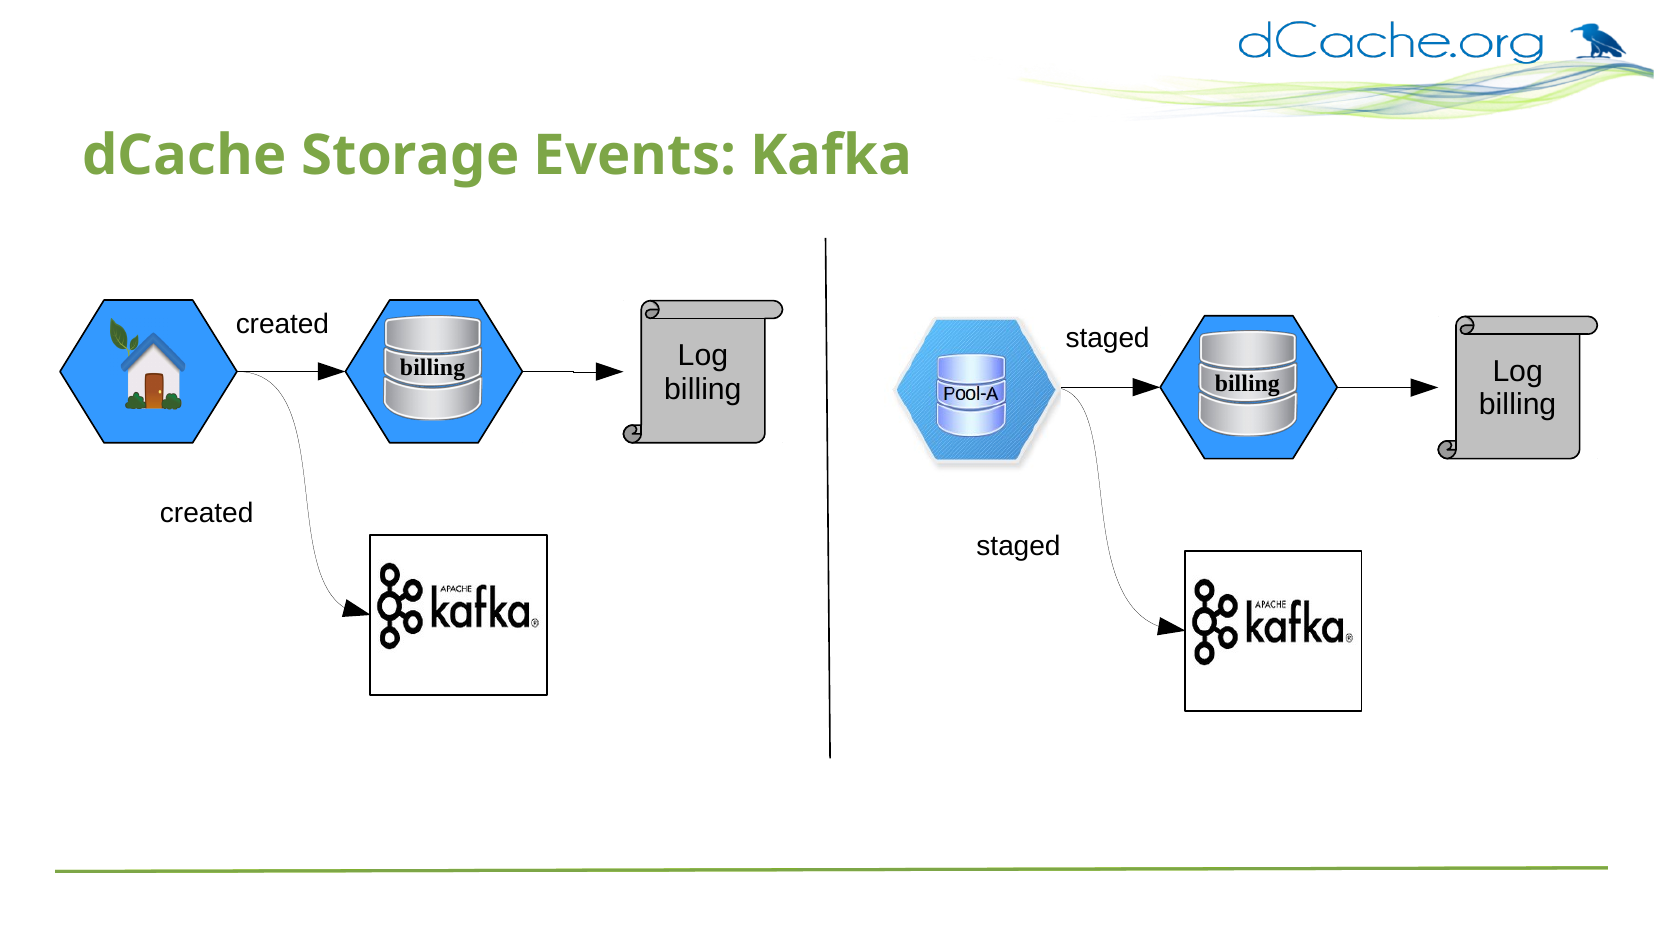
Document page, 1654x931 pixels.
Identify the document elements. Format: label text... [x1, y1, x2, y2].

picture [59, 237, 1599, 759]
title dCache Storage Events: Kafka [82, 116, 1605, 189]
picture [956, 12, 1654, 127]
